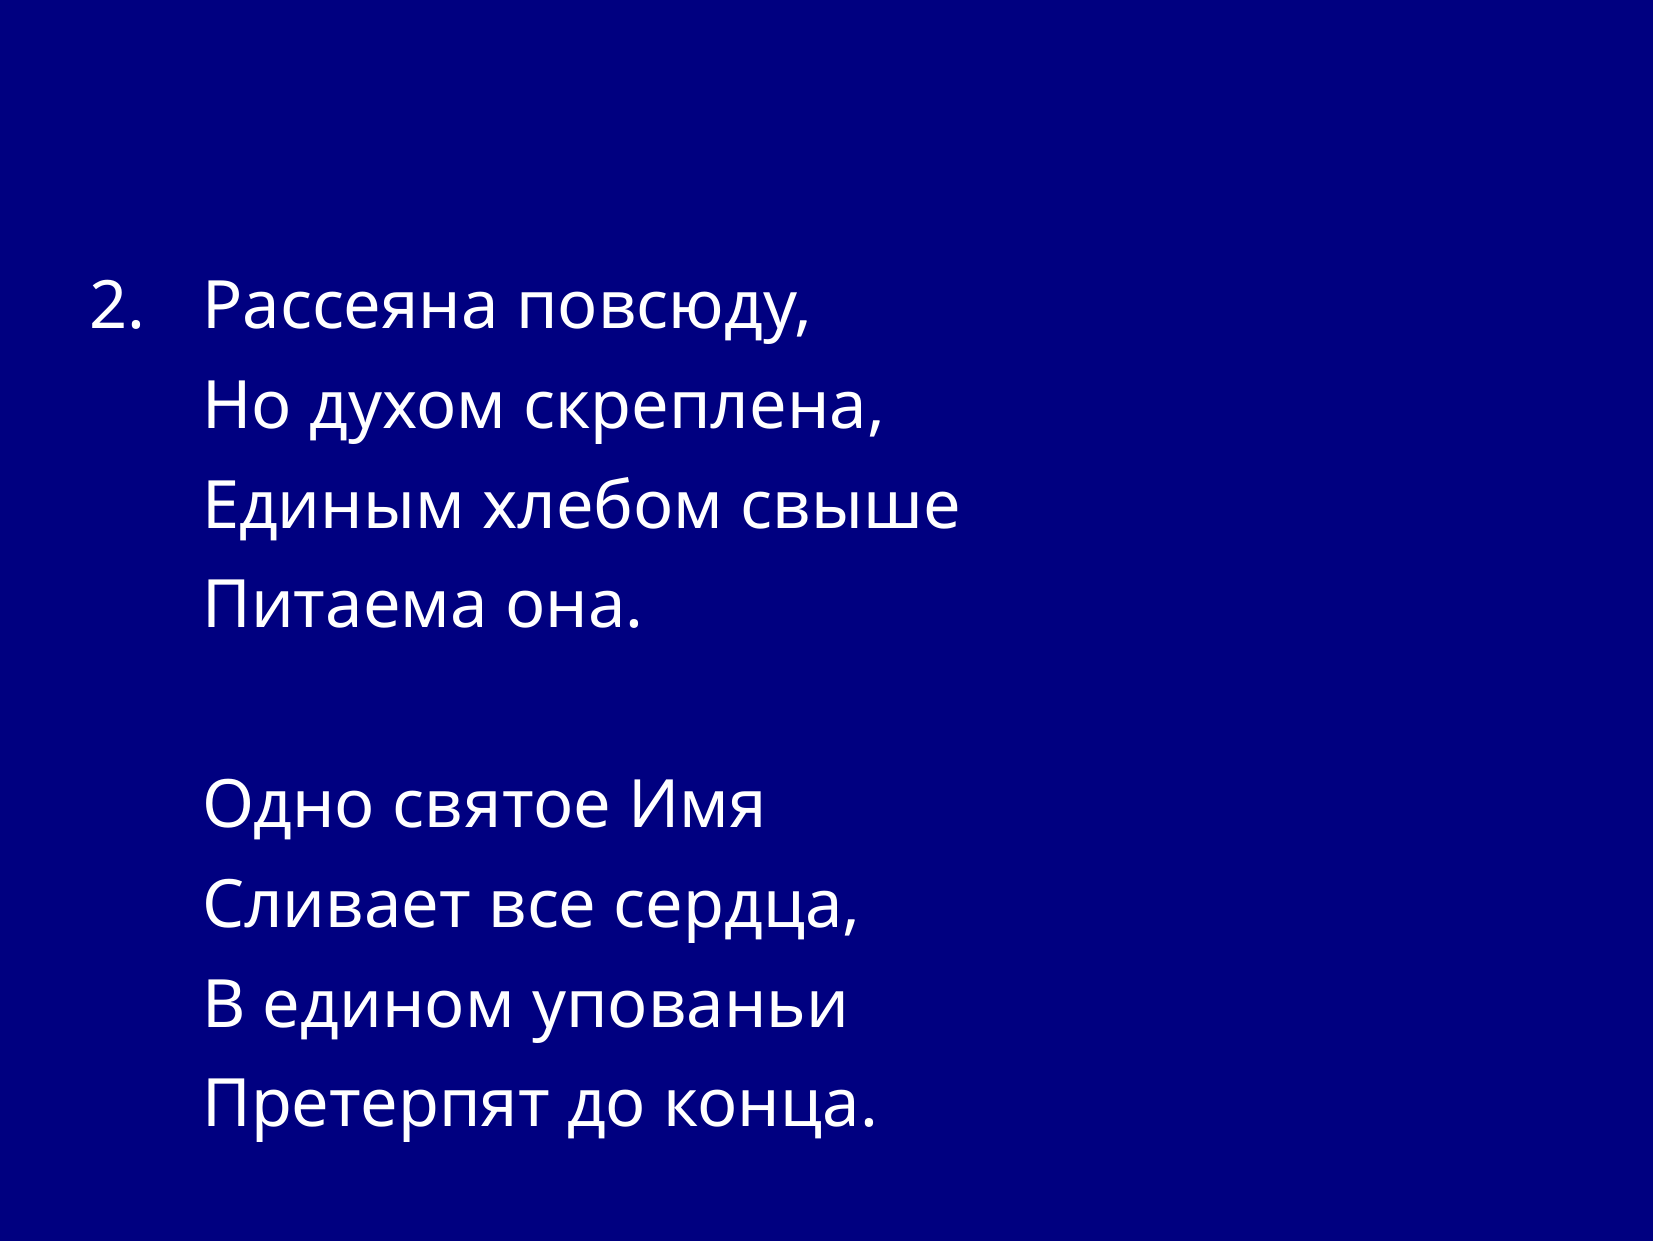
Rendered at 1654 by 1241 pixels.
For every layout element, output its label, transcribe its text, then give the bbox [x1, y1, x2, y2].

text_box 2. Рассеяна повсюду, Но духом скреплена, Единым хлебом свыше Питаема она. Одно святое Имя Сливает все сердца, В едином упованьи Претерпят до конца. [75, 150, 1576, 1163]
